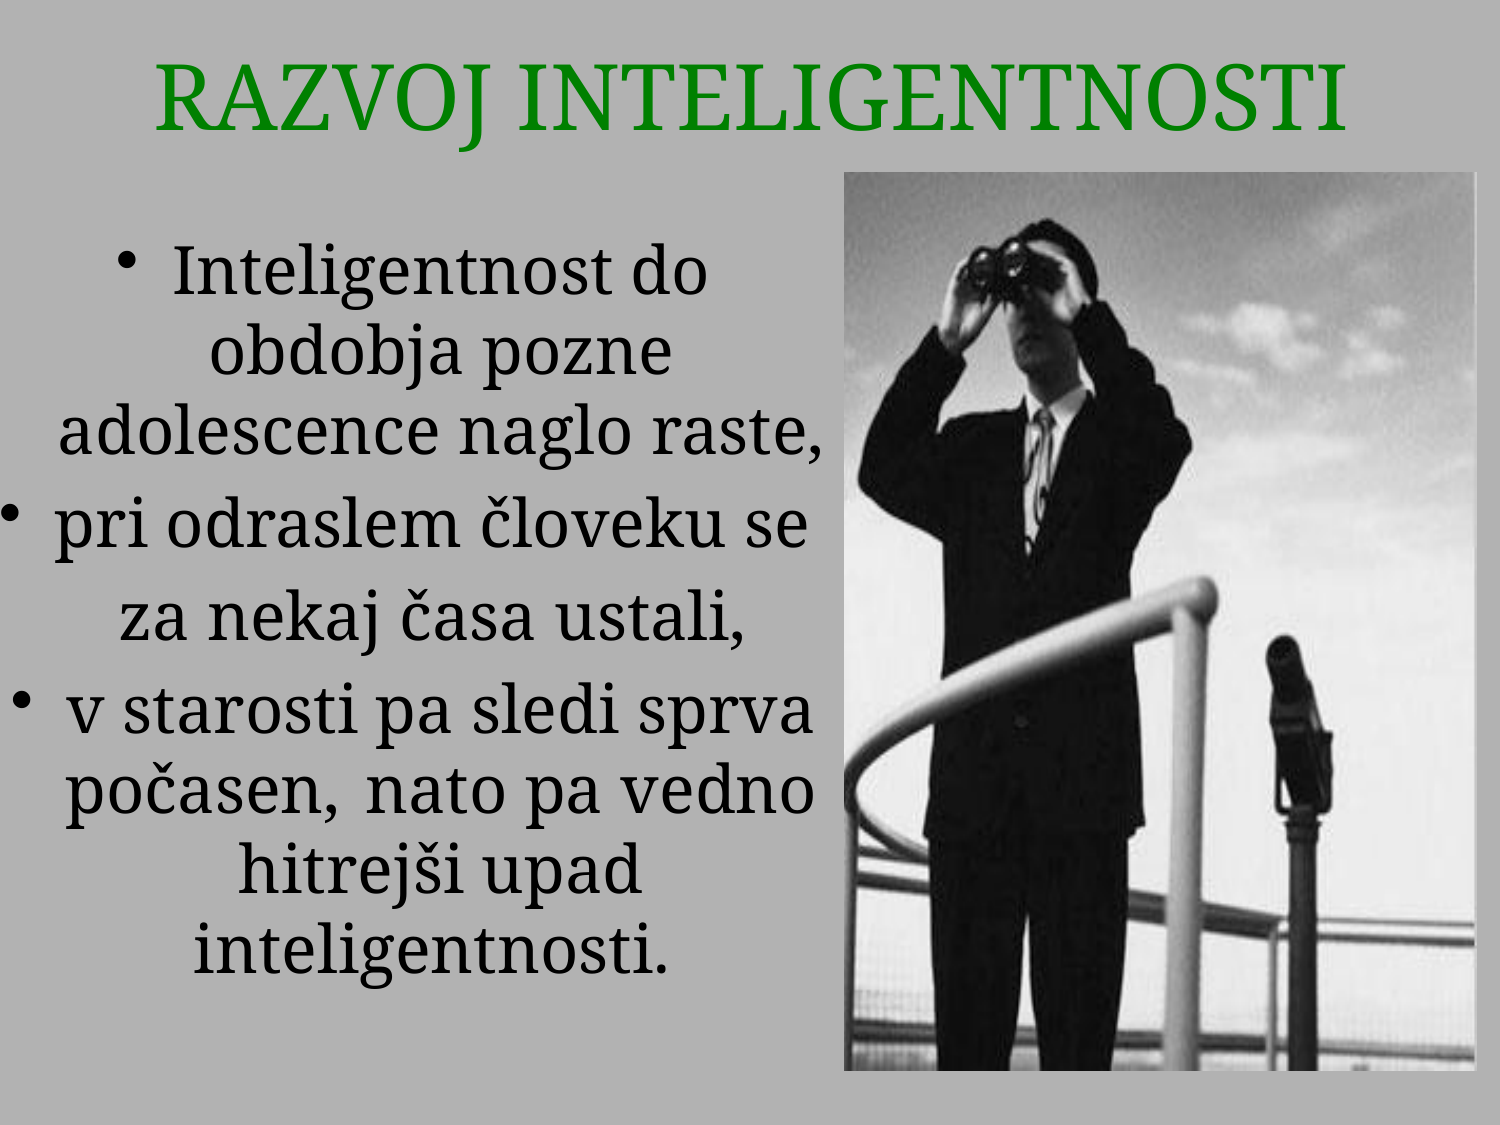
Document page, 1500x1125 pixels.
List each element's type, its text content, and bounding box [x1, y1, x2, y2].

list Inteligentnost do obdobja pozne adolescence naglo raste, pri odraslem človeku se za nekaj časa ustali, v starosti pa sledi sprva počasen, nato pa vedno hitrejši upad inteligentnosti. [0, 220, 844, 976]
title RAZVOJ INTELIGENTNOSTI [76, 0, 1427, 188]
picture [844, 172, 1477, 1071]
